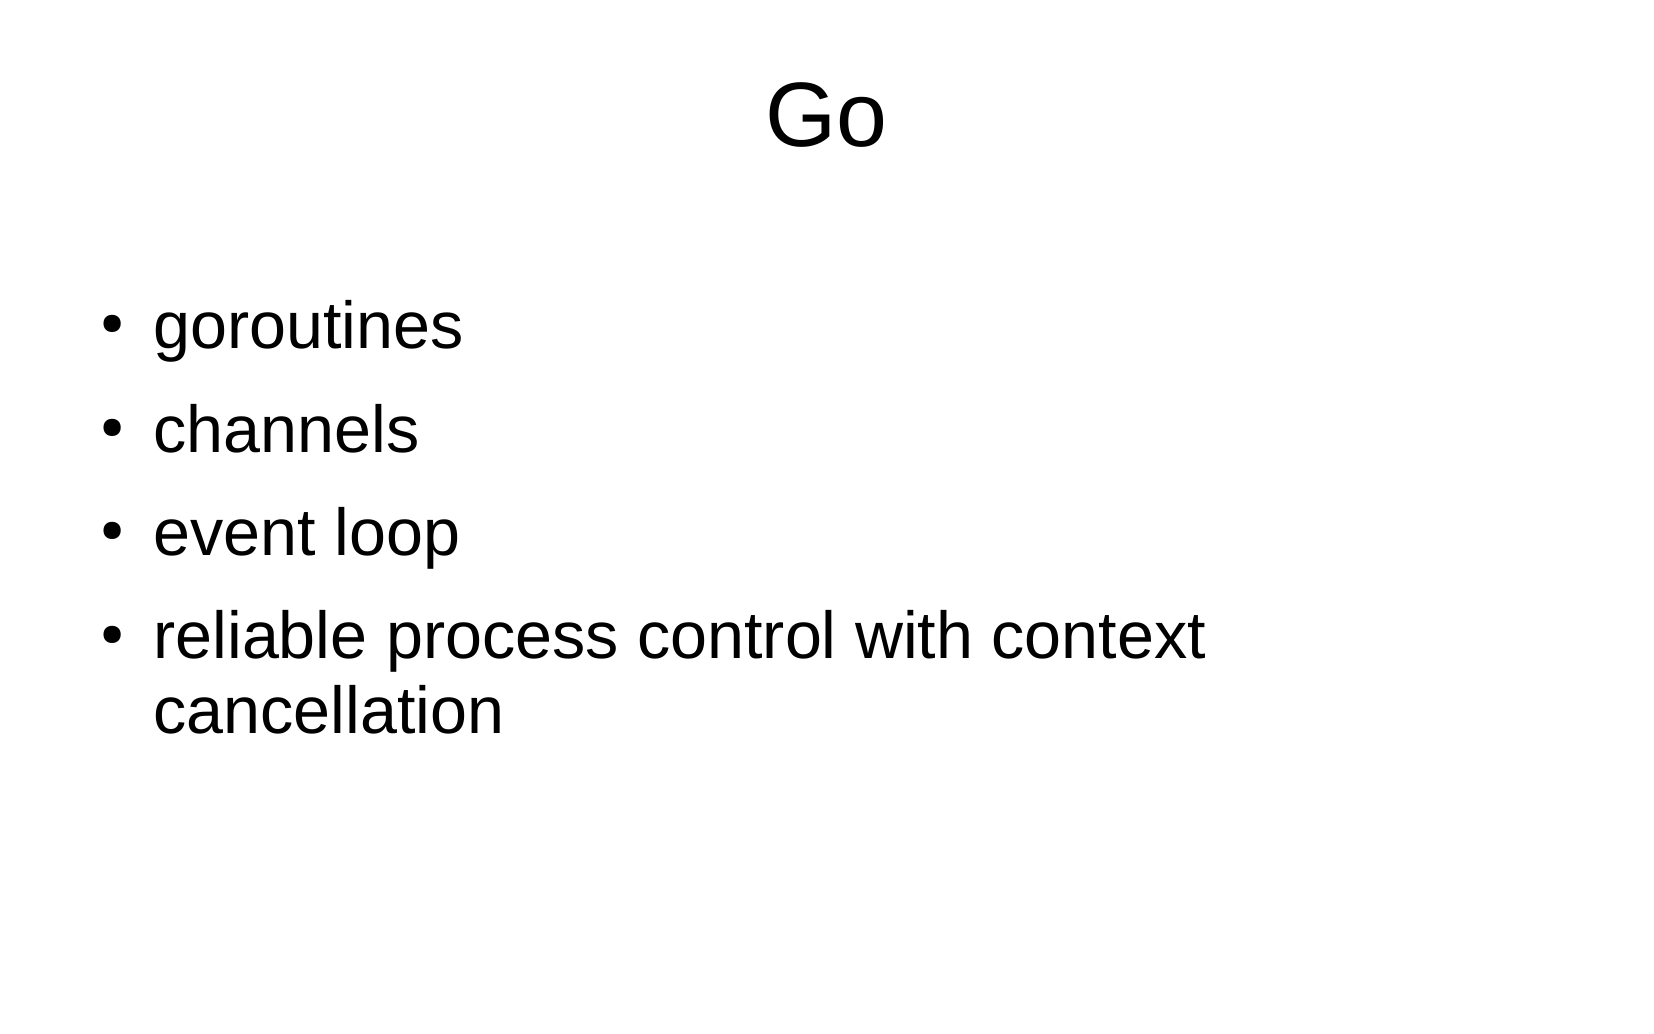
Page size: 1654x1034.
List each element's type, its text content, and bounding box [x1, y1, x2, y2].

title Go [82, 36, 1571, 193]
list goroutines channels event loop reliable process control with context cancellation [82, 288, 1571, 828]
